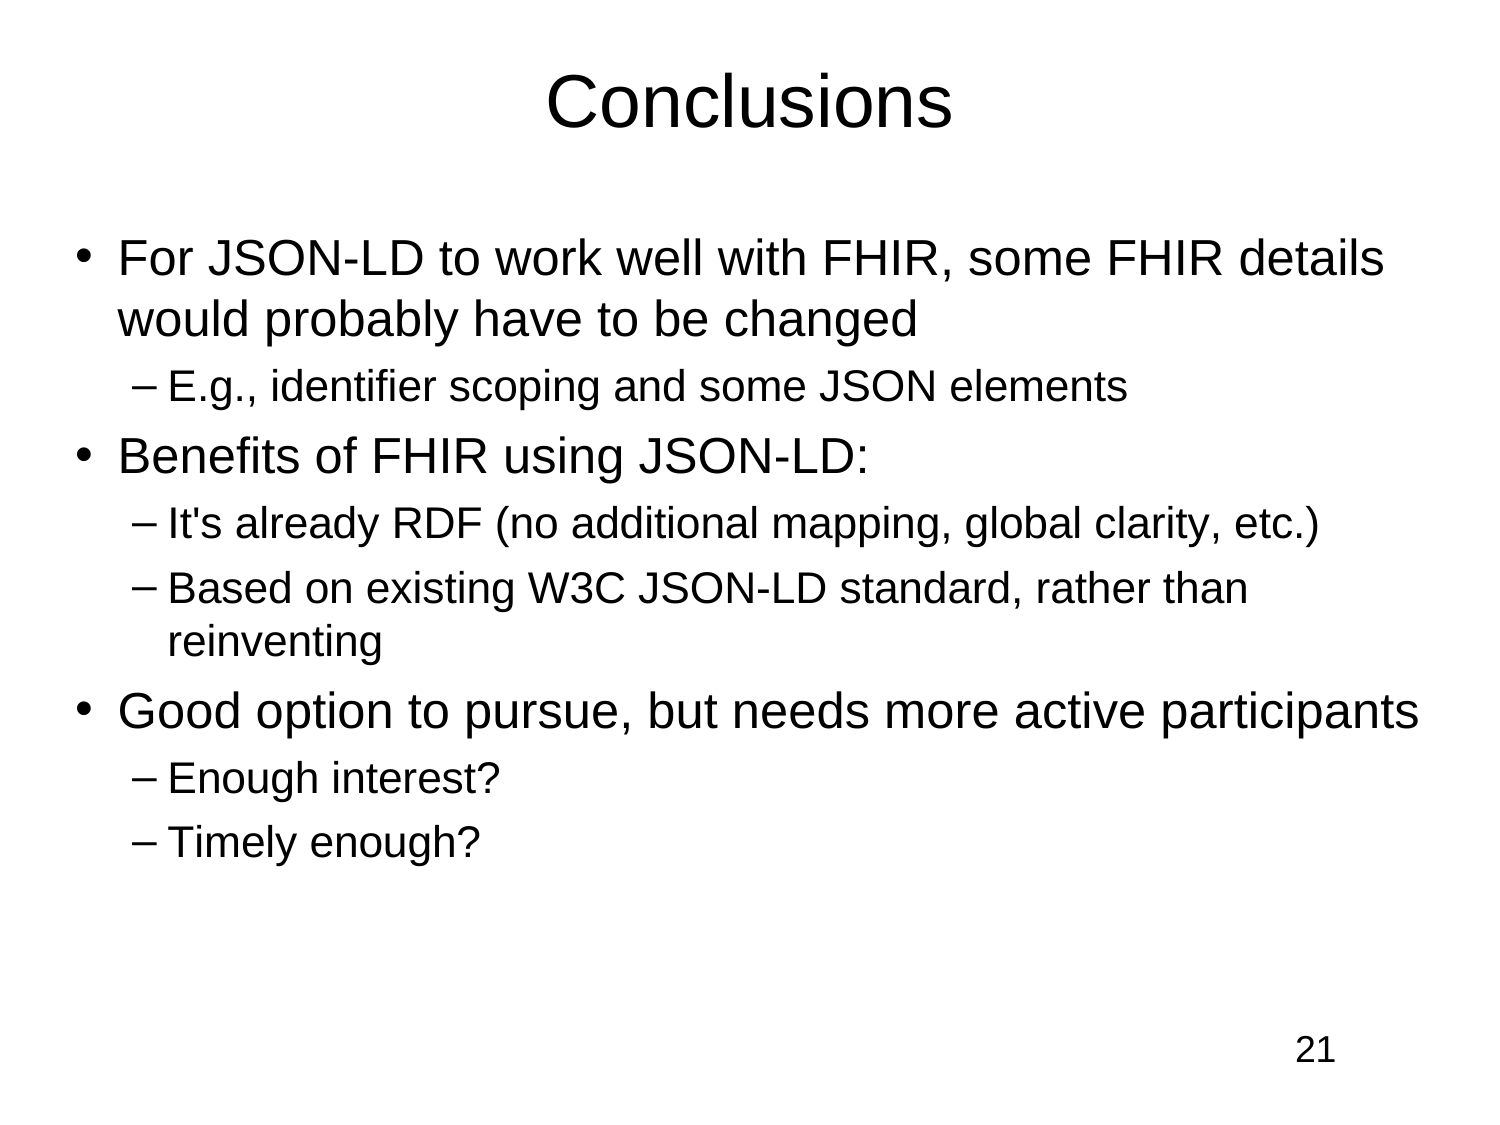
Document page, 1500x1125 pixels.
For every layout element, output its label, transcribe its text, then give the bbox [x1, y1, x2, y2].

title Conclusions [75, 3, 1425, 192]
list For JSON-LD to work well with FHIR, some FHIR details would probably have to be changed E.g., identifier scoping and some JSON elements Benefits of FHIR using JSON-LD: It's already RDF (no additional mapping, global clarity, etc.) Based on existing W3C JSON-LD standard, rather than reinventing Good option to pursue, but needs more active participants Enough interest? Timely enough? [75, 224, 1426, 878]
